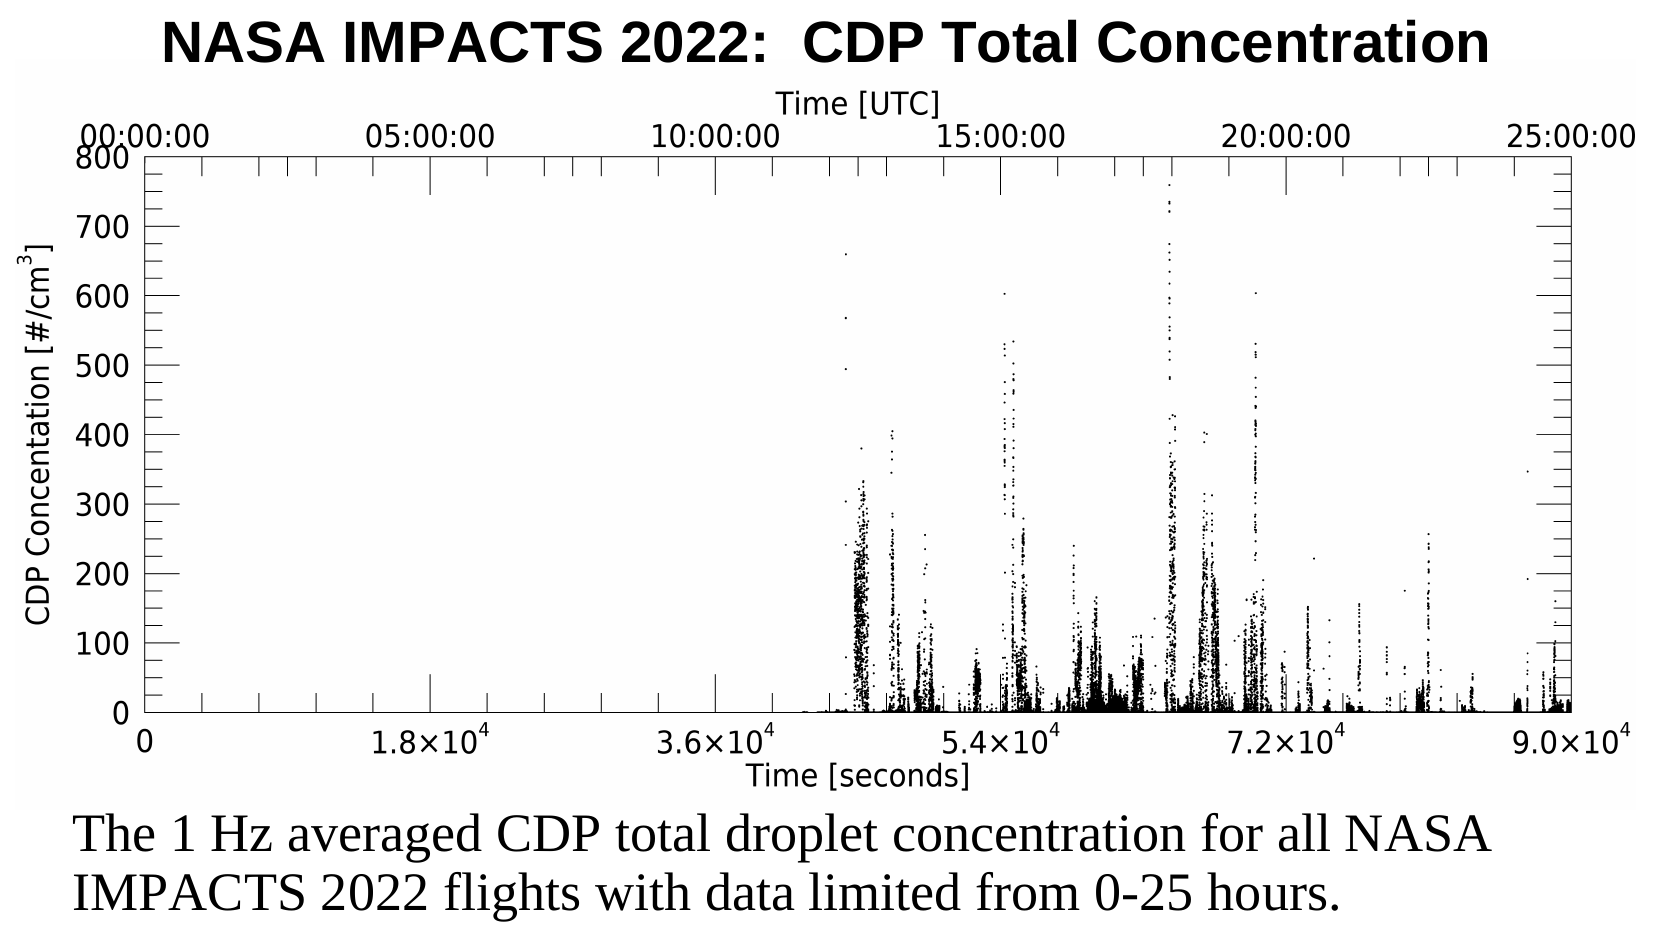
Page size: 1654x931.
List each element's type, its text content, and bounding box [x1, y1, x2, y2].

text_box NASA IMPACTS 2022: CDP Total Concentration [0, 12, 1654, 76]
text_box The 1 Hz averaged CDP total droplet concentration for all NASA IMPACTS 2022 flights with data limited from 0-25 hours. [57, 797, 1633, 929]
picture [15, 76, 1636, 811]
